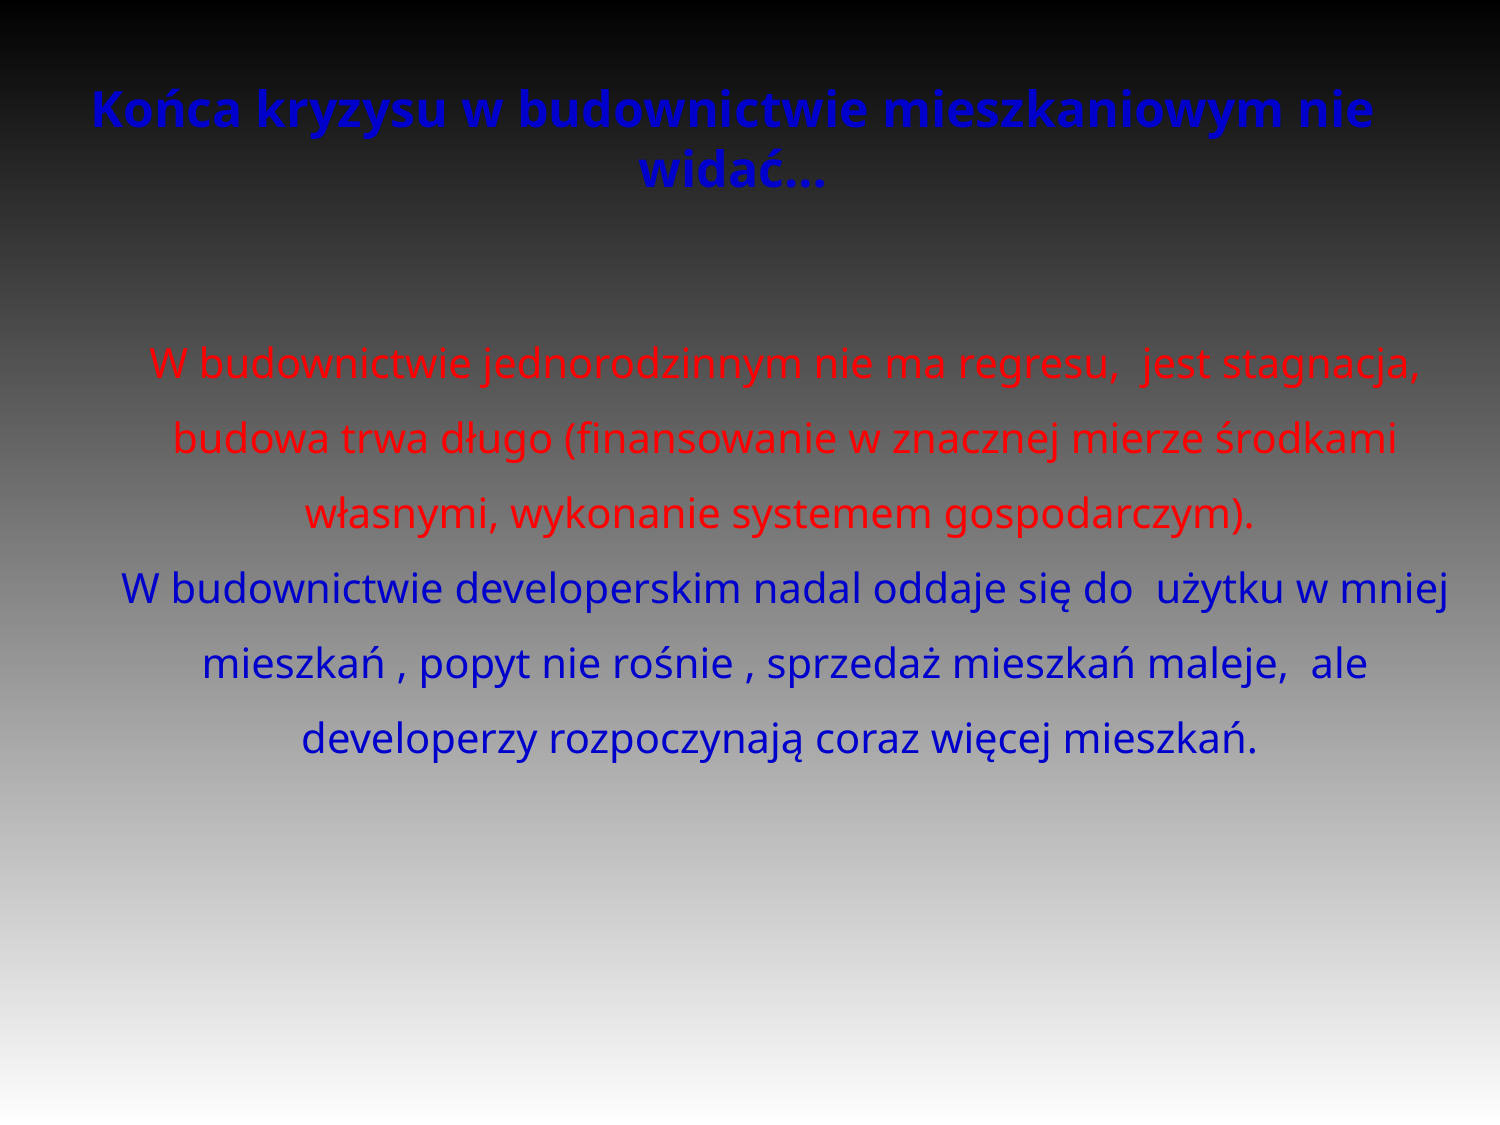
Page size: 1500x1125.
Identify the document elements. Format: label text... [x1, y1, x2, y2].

subtitle W budownictwie jednorodzinnym nie ma regresu, jest stagnacja, budowa trwa długo (finansowanie w znacznej mierze środkami własnymi, wykonanie systemem gospodarczym). W budownictwie developerskim nadal oddaje się do użytku w mniej mieszkań , popyt nie rośnie , sprzedaż mieszkań maleje, ale developerzy rozpoczynają coraz więcej mieszkań. [93, 304, 1477, 997]
title Końca kryzysu w budownictwie mieszkaniowym nie widać… [70, 70, 1396, 282]
